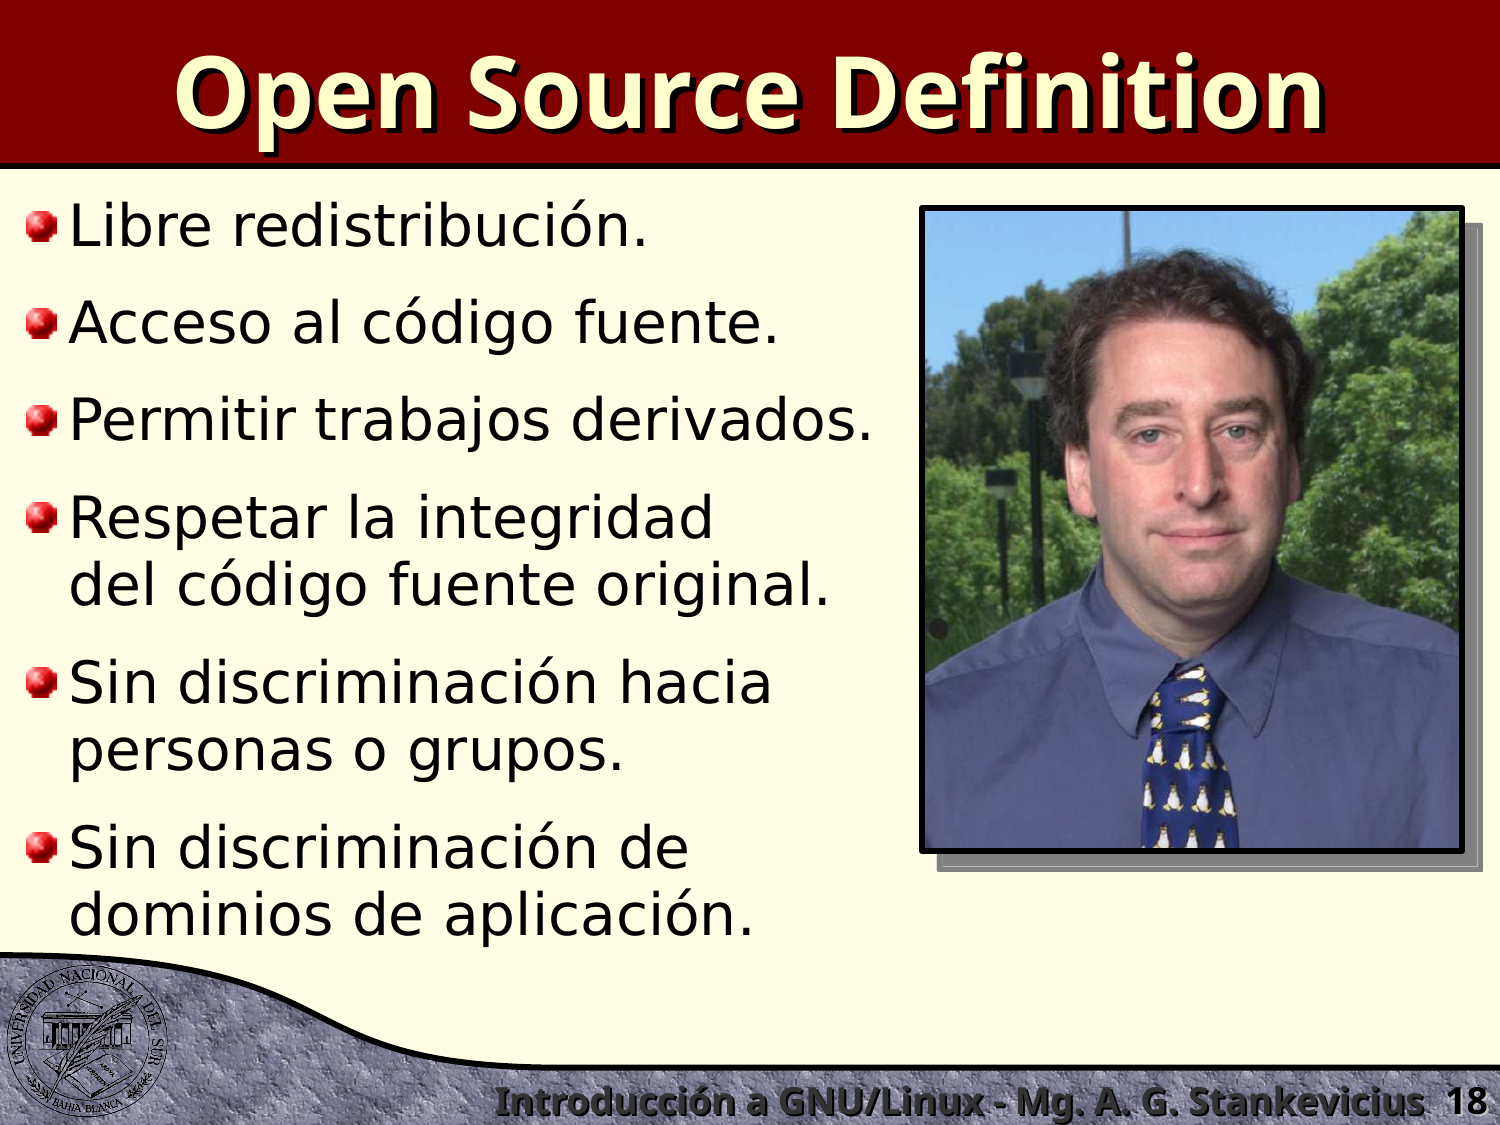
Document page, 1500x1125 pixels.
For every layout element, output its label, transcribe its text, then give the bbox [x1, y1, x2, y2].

picture [1059, 1100, 1065, 1110]
list Libre redistribución. Acceso al código fuente. Permitir trabajos derivados. Respetar la integridad del código fuente original. Sin discriminación hacia personas o grupos. Sin discriminación de dominios de aplicación. [11, 192, 1486, 953]
picture [925, 210, 1460, 849]
picture [0, 956, 1500, 1125]
title Open Source Definition [15, 12, 1485, 153]
